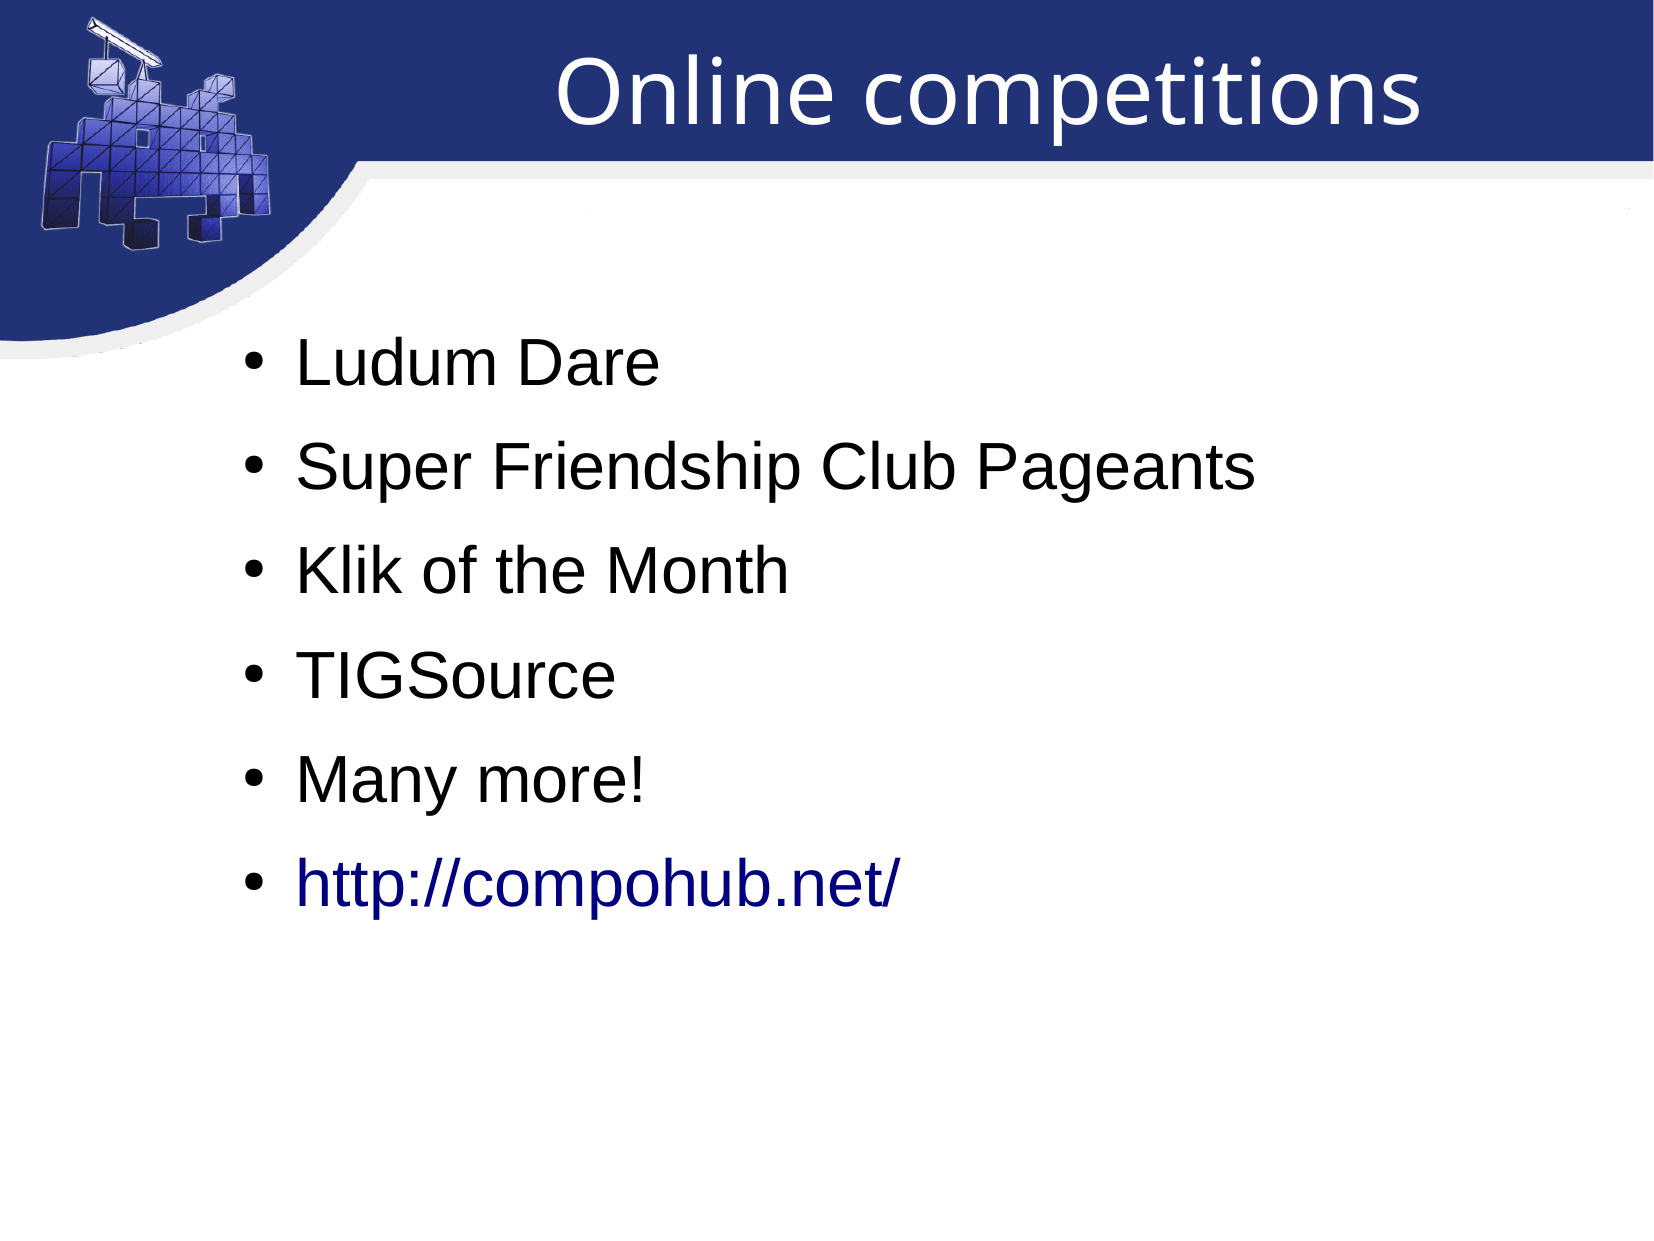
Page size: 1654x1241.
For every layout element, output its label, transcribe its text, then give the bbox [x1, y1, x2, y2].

list Ludum Dare Super Friendship Club Pageants Klik of the Month TIGSource Many more! http://compohub.net/ [206, 324, 1595, 1078]
title Online competitions [354, 35, 1625, 142]
picture [0, 0, 1654, 443]
